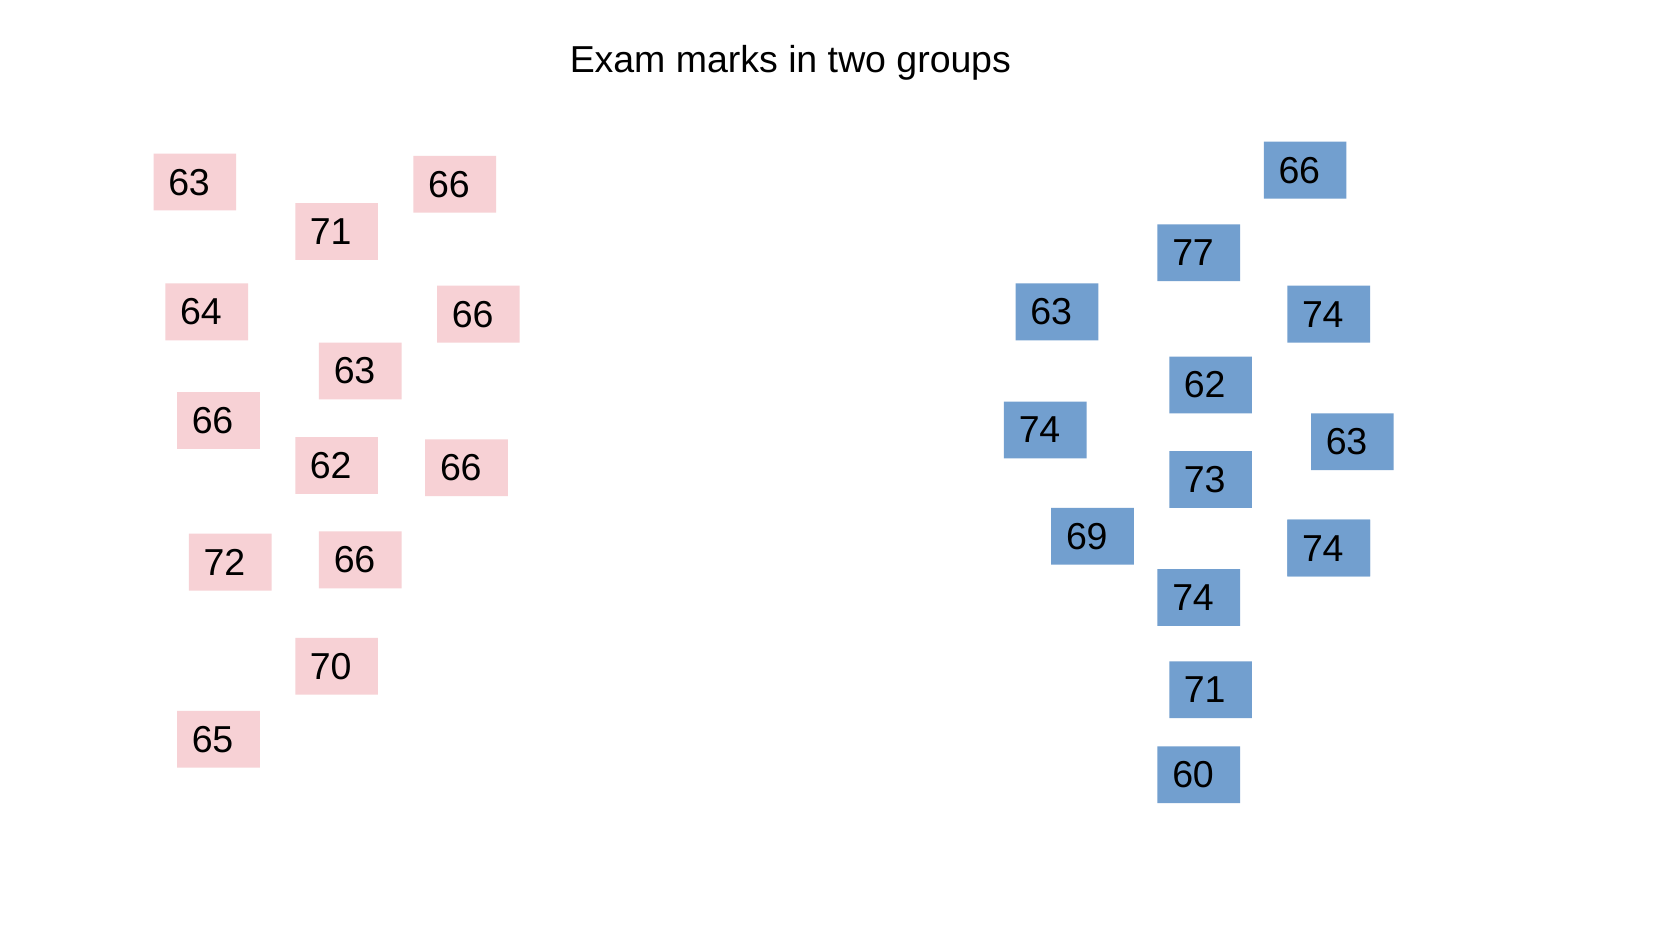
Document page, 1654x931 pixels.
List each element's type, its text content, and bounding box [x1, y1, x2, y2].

text_box 74 [1287, 285, 1371, 343]
text_box 66 [318, 531, 402, 589]
text_box 72 [188, 533, 272, 591]
text_box 63 [1311, 413, 1394, 471]
text_box 66 [413, 155, 497, 213]
text_box 74 [1003, 401, 1087, 459]
text_box 64 [165, 283, 249, 341]
text_box 77 [1157, 224, 1241, 282]
text_box 66 [1263, 141, 1347, 199]
text_box 60 [1157, 746, 1241, 804]
text_box 73 [1169, 451, 1252, 508]
text_box 63 [153, 153, 237, 211]
text_box 69 [1051, 507, 1134, 565]
text_box 66 [425, 439, 508, 497]
text_box 66 [177, 392, 260, 449]
text_box 63 [318, 342, 402, 400]
text_box Exam marks in two groups [555, 31, 1087, 88]
text_box 65 [177, 710, 260, 768]
text_box 71 [1169, 661, 1252, 719]
text_box 66 [437, 285, 520, 343]
text_box 74 [1287, 519, 1371, 577]
text_box 70 [295, 637, 378, 695]
text_box 62 [1169, 356, 1252, 414]
text_box 74 [1157, 569, 1241, 626]
text_box 63 [1015, 283, 1099, 341]
text_box 62 [295, 437, 378, 494]
text_box 71 [295, 203, 378, 260]
